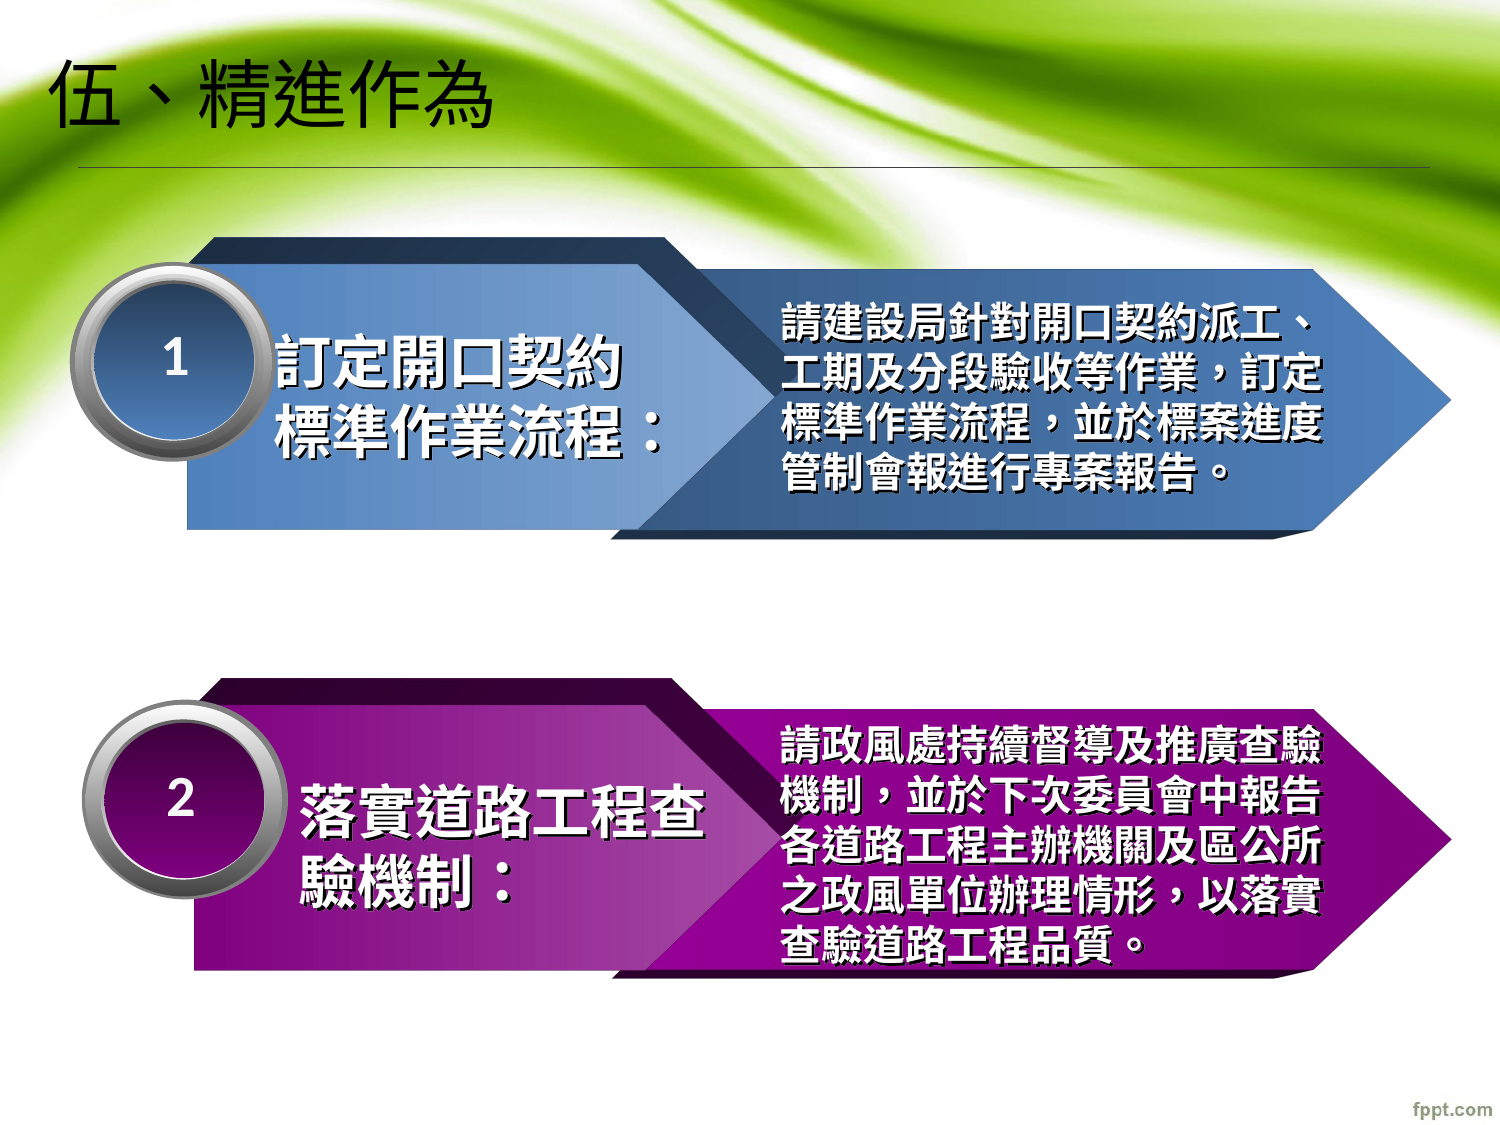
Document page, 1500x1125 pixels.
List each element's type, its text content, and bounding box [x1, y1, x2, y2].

text_box [1366, 760, 1450, 919]
text_box 1 [145, 310, 201, 395]
text_box 請政風處持續督導及推廣查驗機制，並於下次委員會中報告各道路工程主辦機關及區公所之政風單位辦理情形，以落實查驗道路工程品質。 [765, 711, 1366, 976]
text_box [81, 699, 765, 970]
text_box [704, 709, 1314, 768]
text_box 訂定開口契約 標準作業流程： [258, 317, 728, 472]
text_box [1367, 322, 1450, 478]
text_box 請建設局針對開口契約派工、工期及分段驗收等作業，訂定標準作業流程，並於標案進度管制會報進行專案報告。 [766, 288, 1367, 504]
text_box 落實道路工程查驗機制： [284, 768, 725, 923]
text_box [69, 261, 1339, 530]
text_box 伍、精進作為 [32, 27, 1470, 159]
text_box 2 [151, 751, 211, 836]
text_box [698, 269, 1330, 335]
